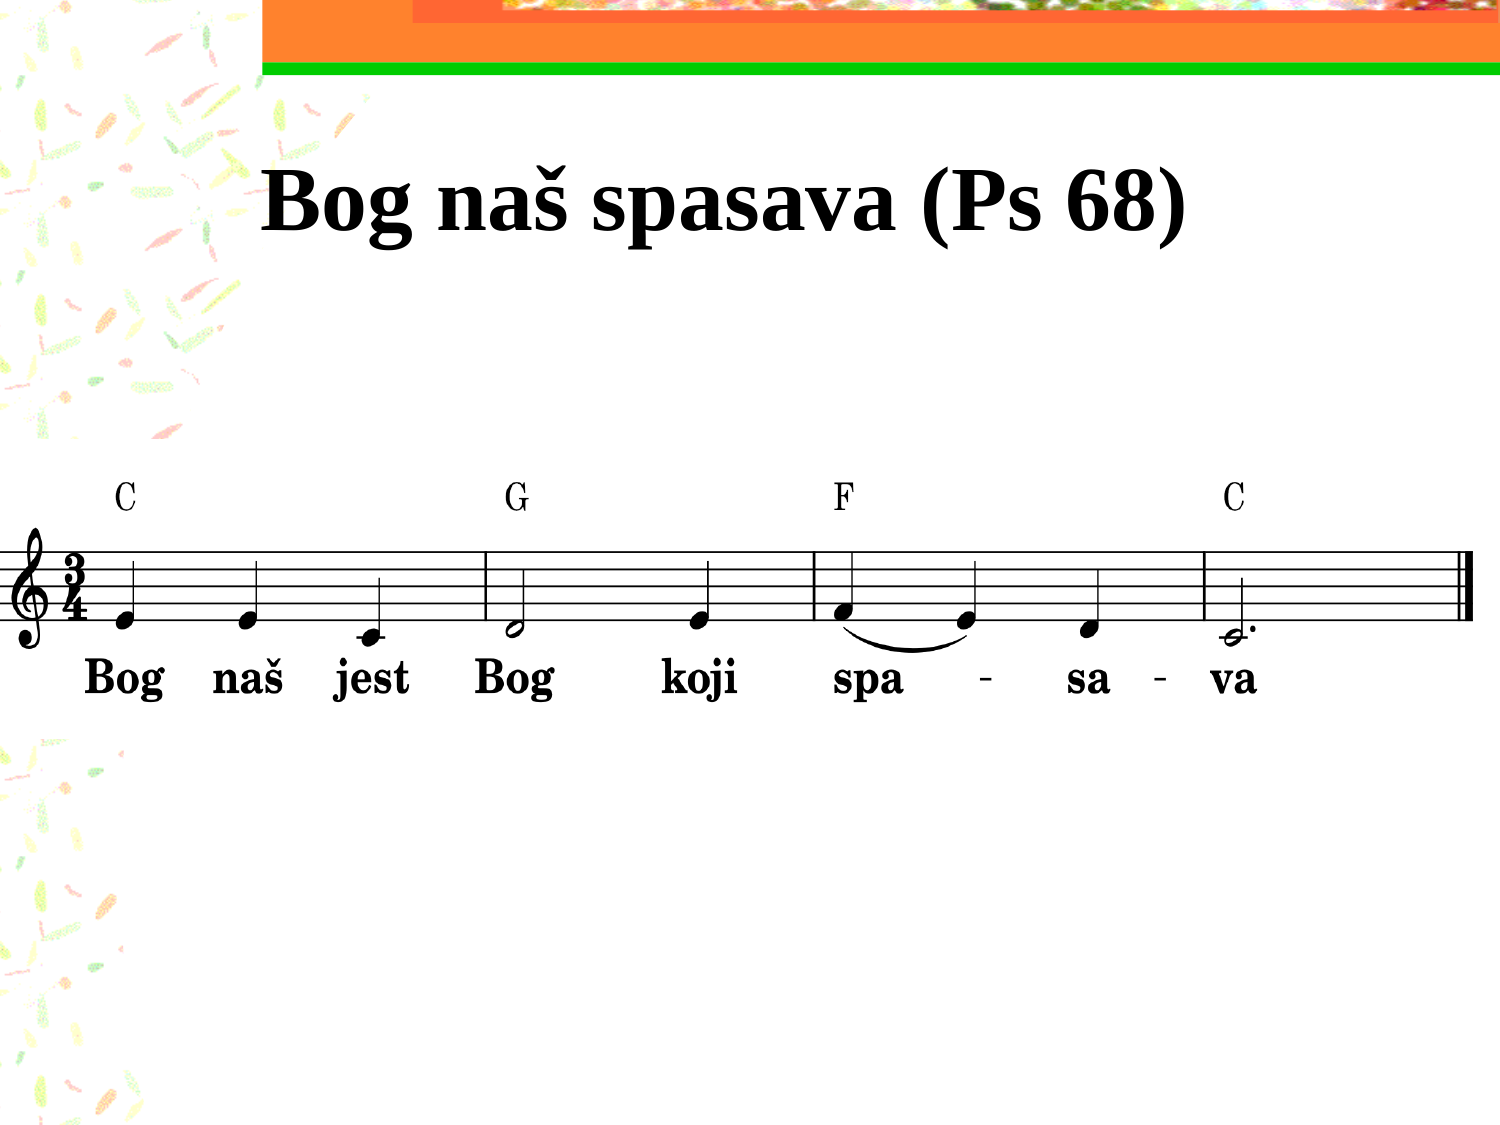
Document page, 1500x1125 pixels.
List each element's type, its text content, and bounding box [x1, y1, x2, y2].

text_box Bog naš spasava (Ps 68) [87, 99, 1363, 288]
picture [412, 0, 1500, 23]
picture [0, 0, 1477, 1125]
